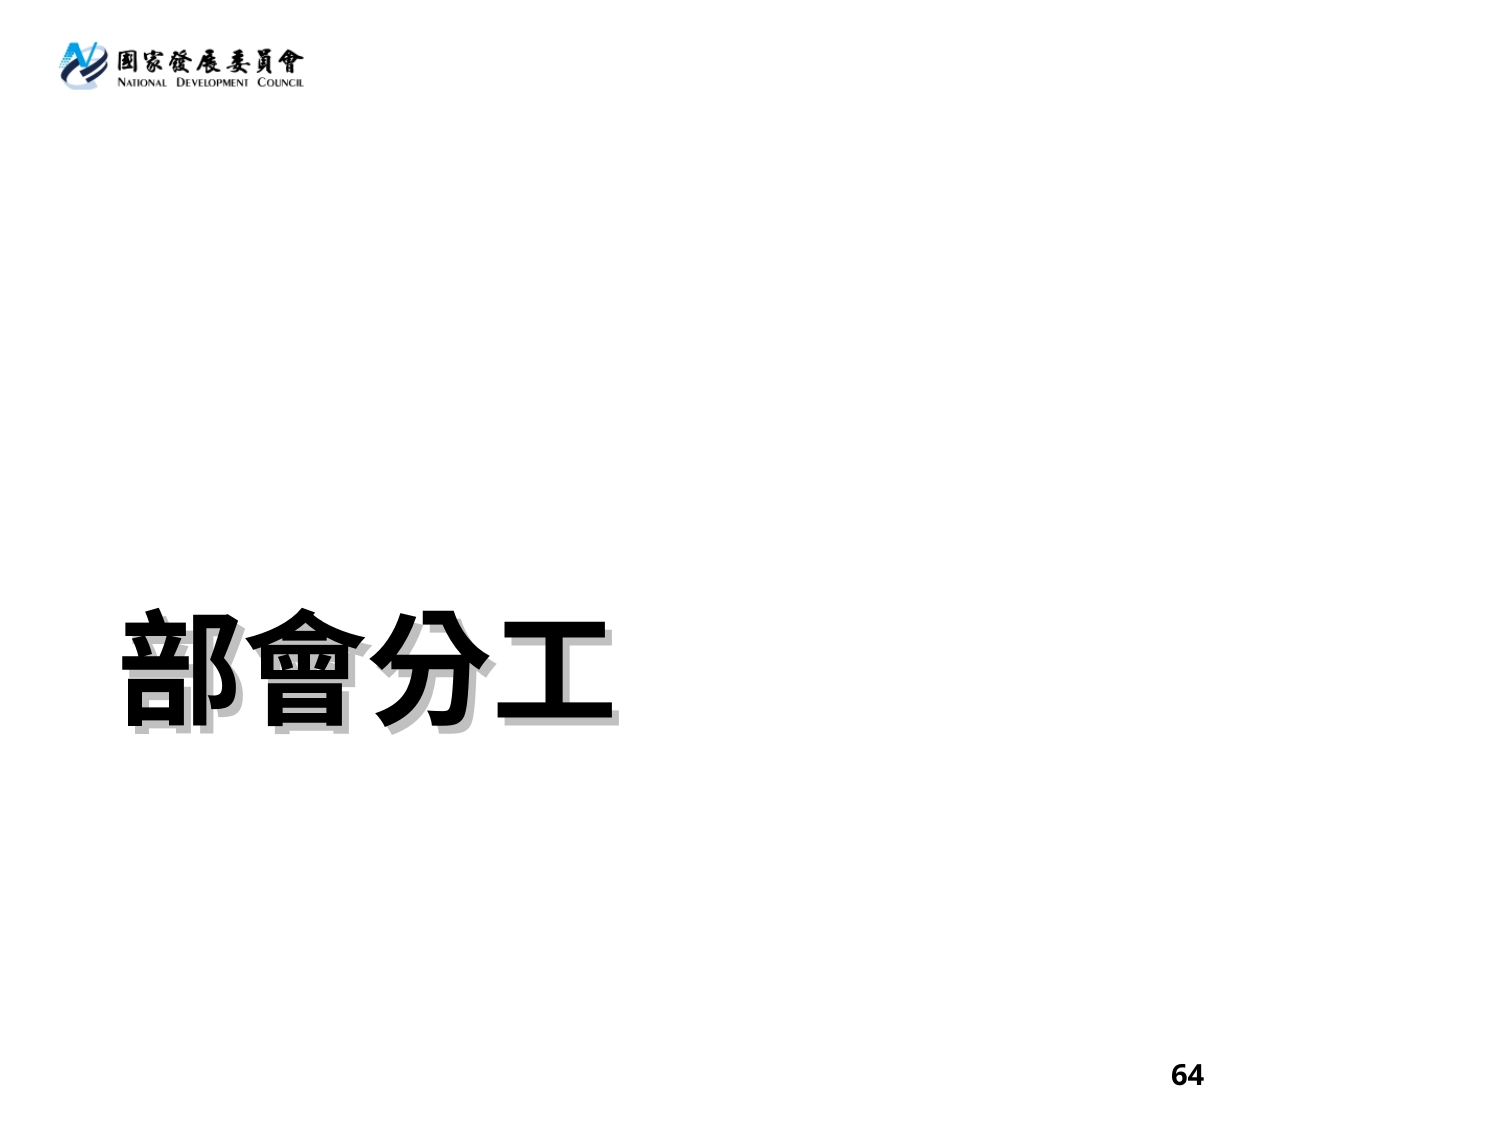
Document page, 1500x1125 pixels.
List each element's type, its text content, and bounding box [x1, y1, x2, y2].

text_box 64 [1156, 1045, 1500, 1106]
title 部會分工 [102, 280, 1397, 749]
